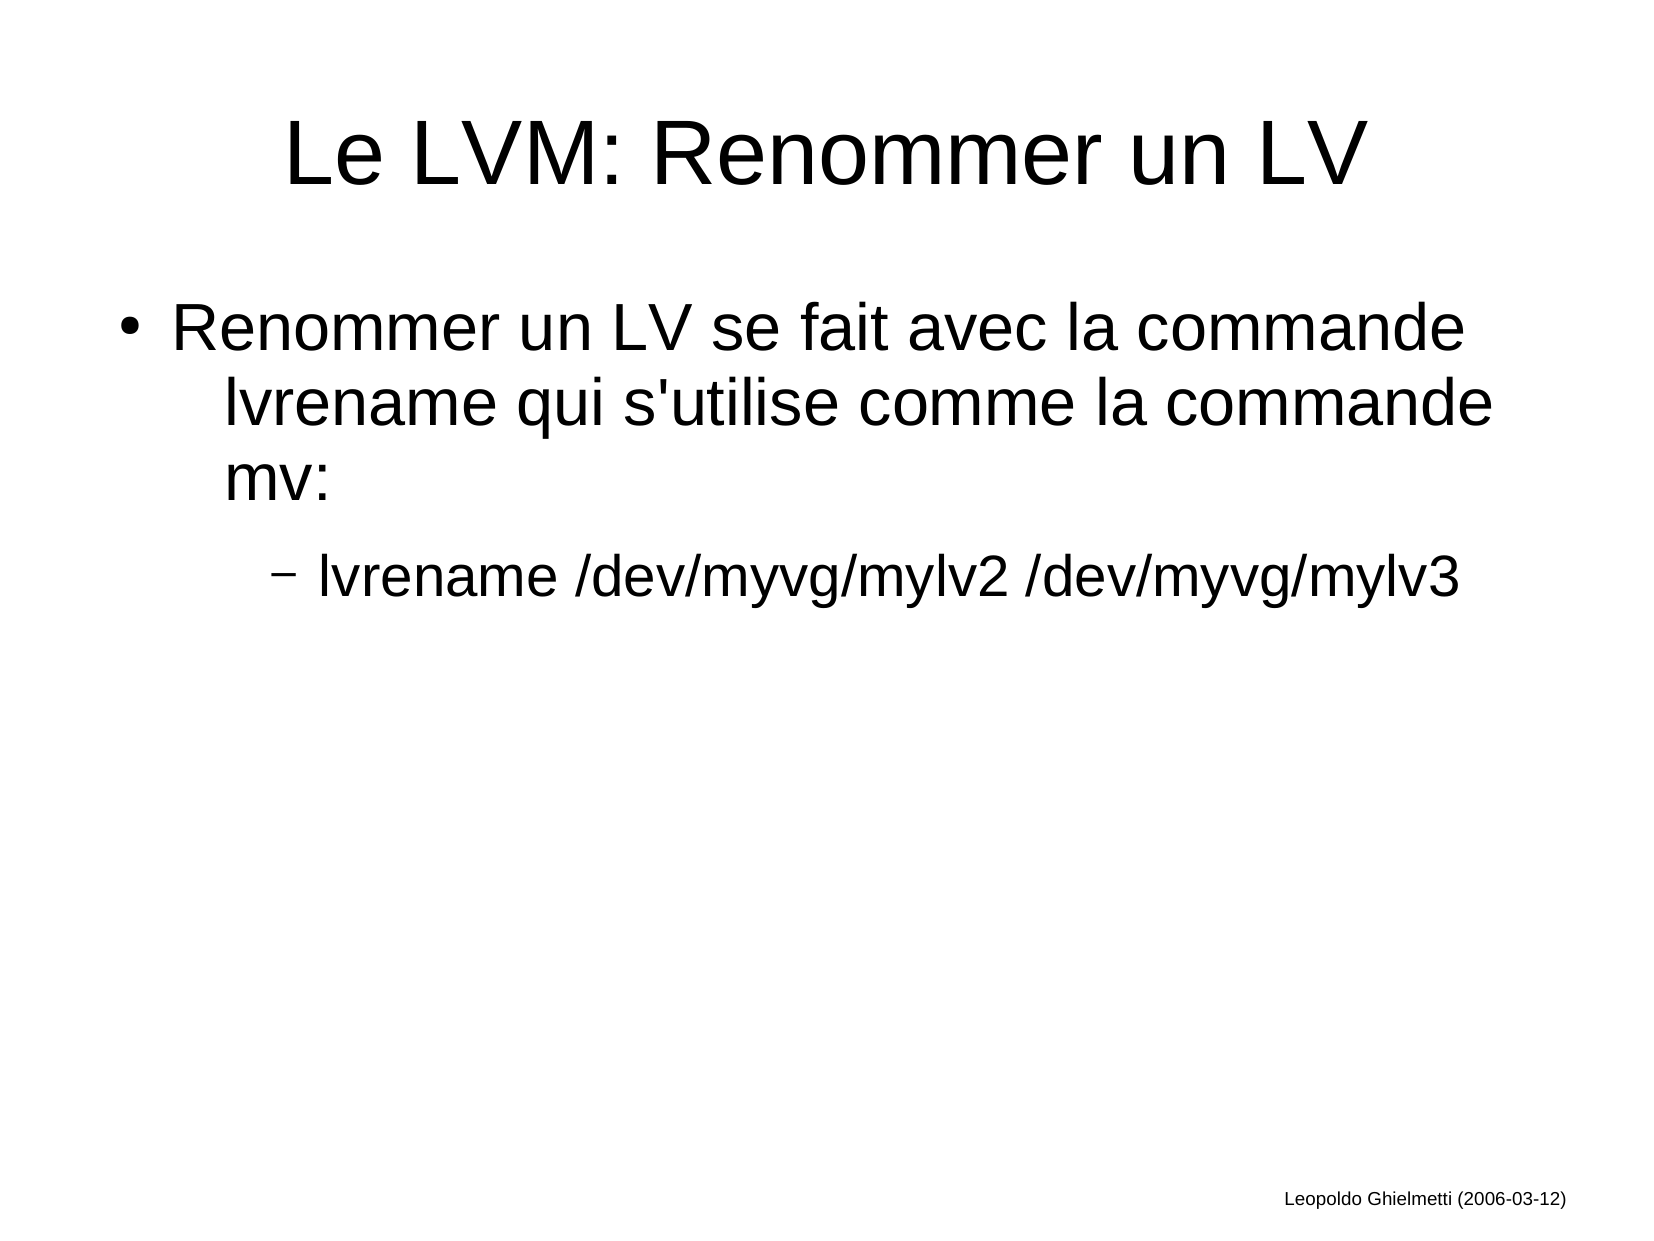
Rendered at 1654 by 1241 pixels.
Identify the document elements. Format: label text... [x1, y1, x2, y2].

list Renommer un LV se fait avec la commande lvrename qui s'utilise comme la commande mv: lvrename /dev/myvg/mylv2 /dev/myvg/mylv3 [82, 290, 1571, 1109]
title Le LVM: Renommer un LV [82, 49, 1571, 257]
text_box Leopoldo Ghielmetti (2006-03-12) [1269, 1181, 1595, 1217]
